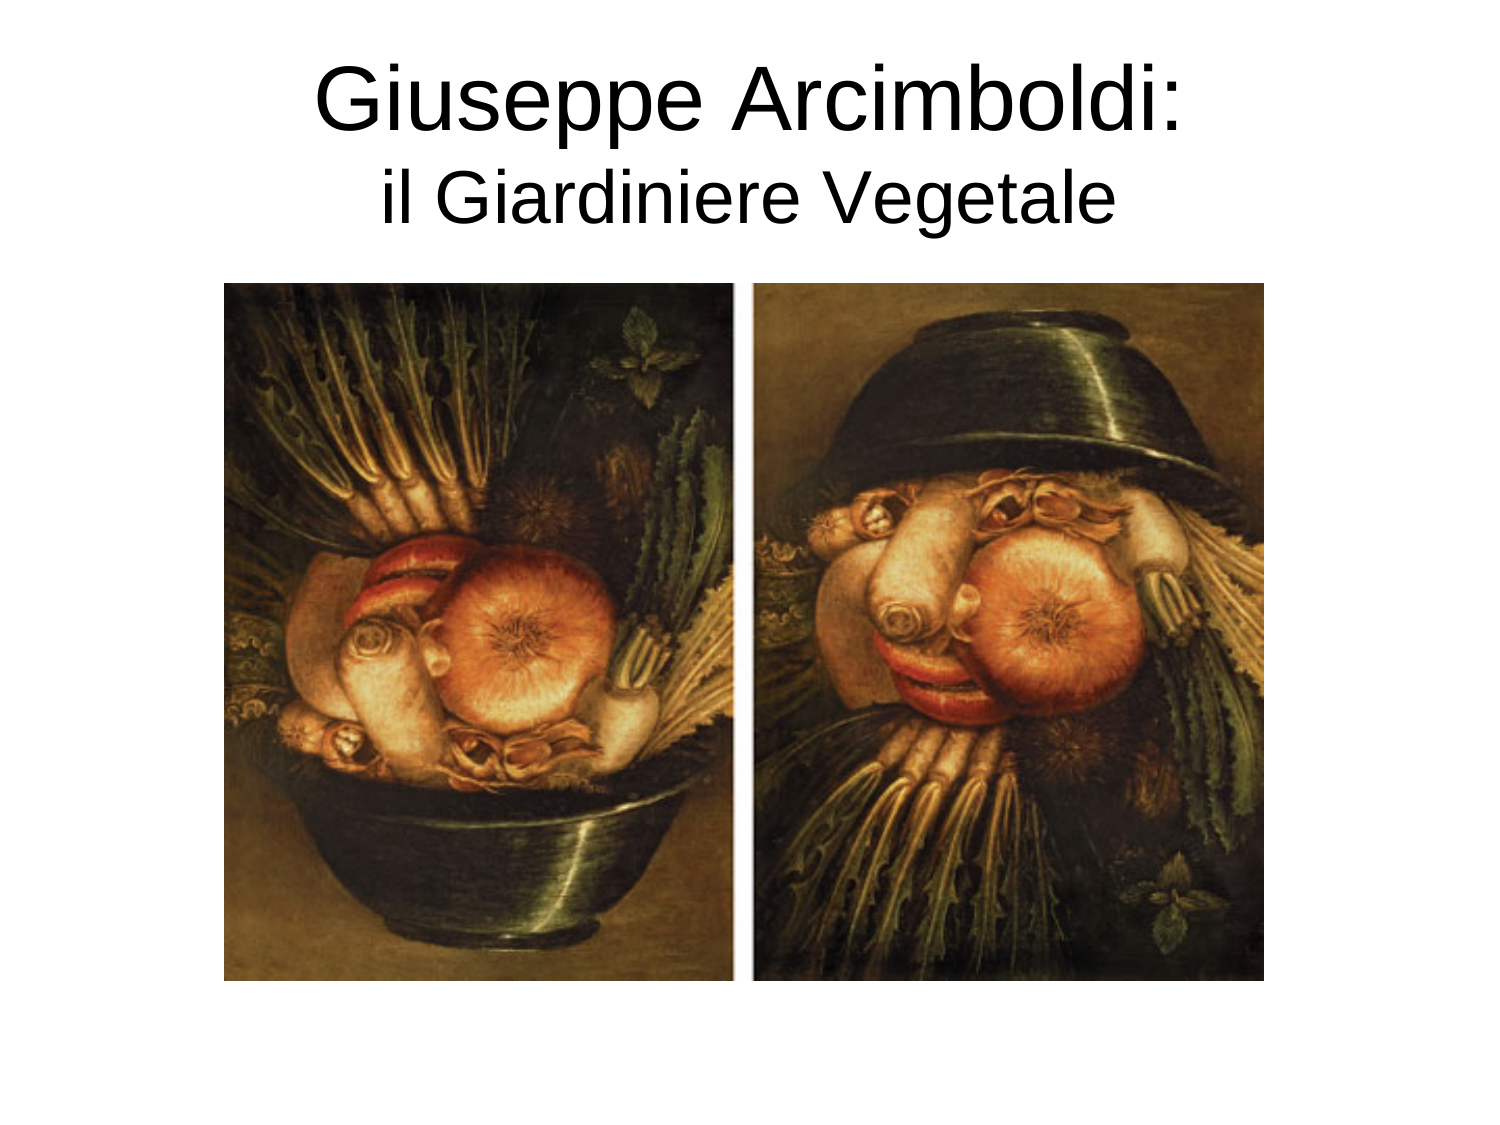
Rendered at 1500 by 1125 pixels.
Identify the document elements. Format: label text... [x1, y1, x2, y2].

title Giuseppe Arcimboldi: il Giardiniere Vegetale [75, 21, 1426, 257]
picture [224, 283, 1264, 981]
